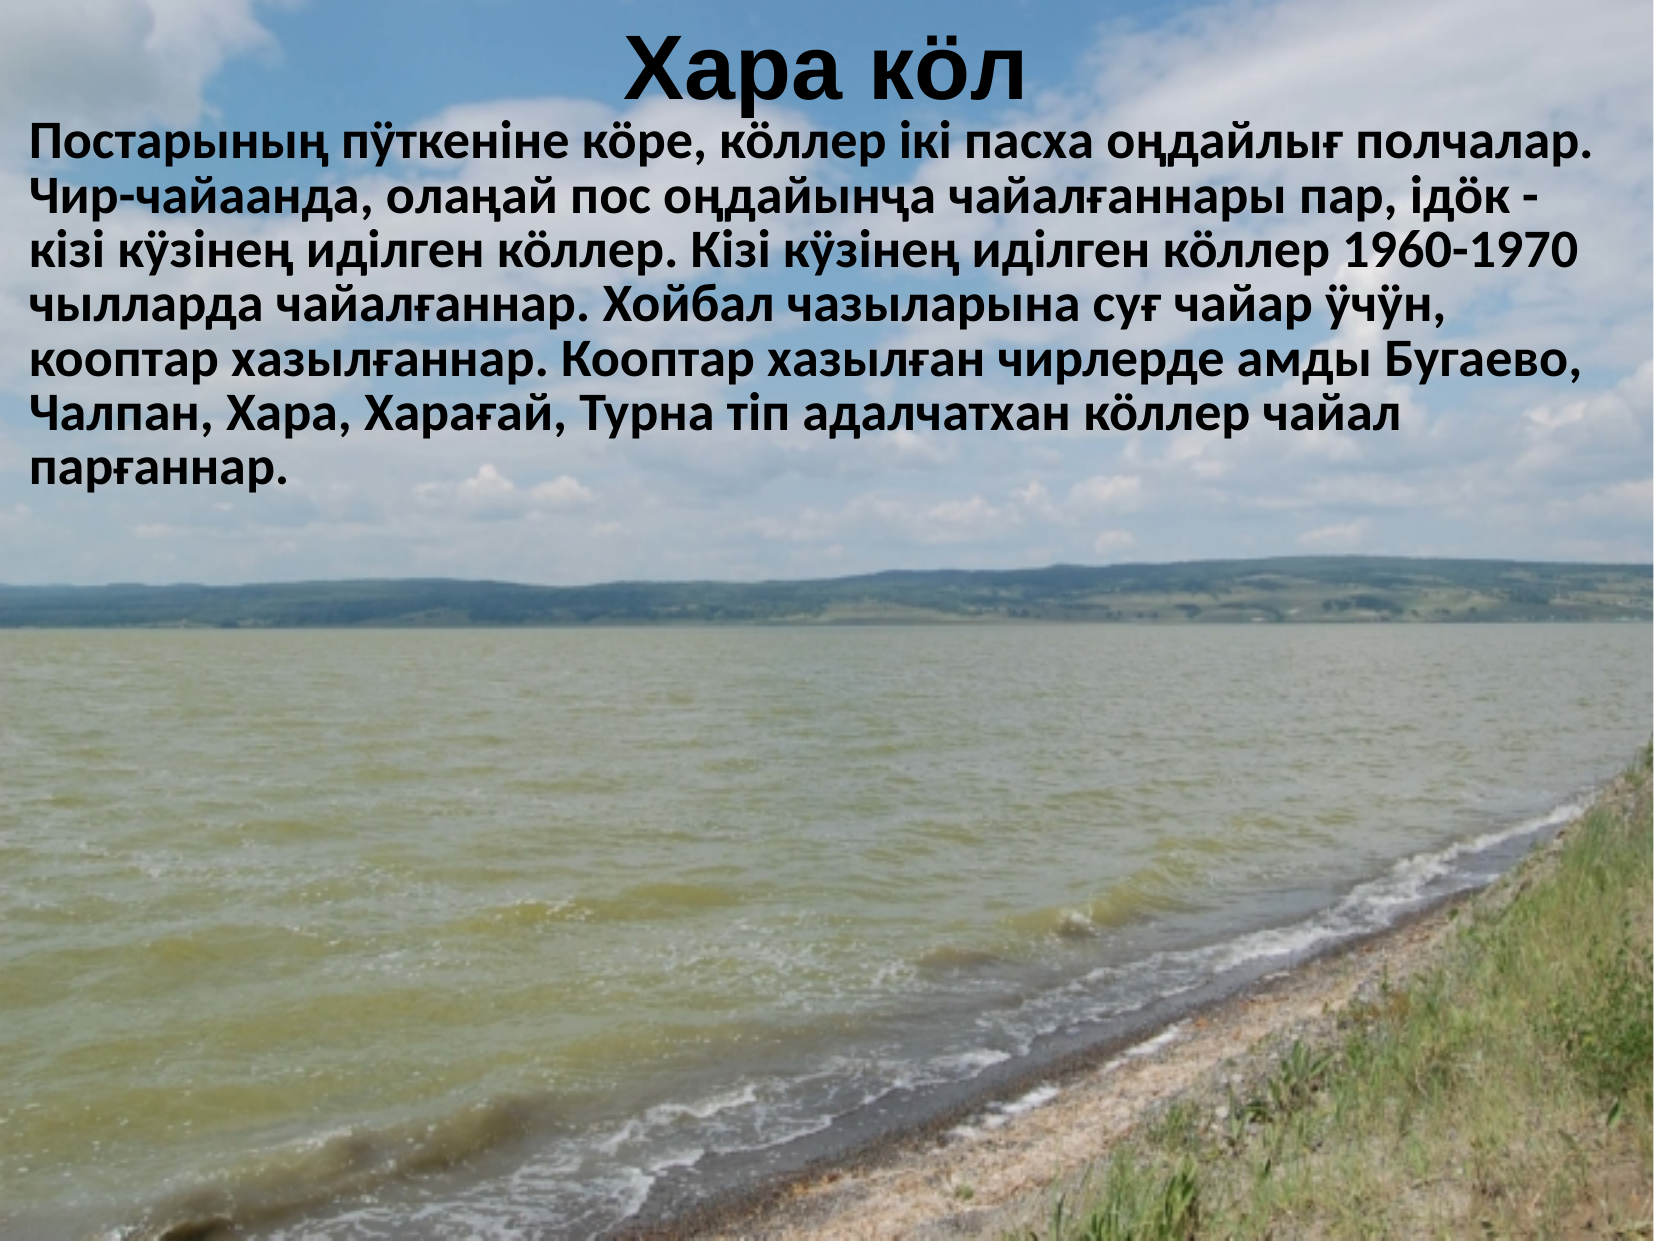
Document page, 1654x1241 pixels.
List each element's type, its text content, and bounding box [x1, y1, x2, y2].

title Хара кӧл [94, 0, 1583, 118]
list Постарының пӱткеніне кӧре, кӧллер ікі пасха оңдайлығ полчалар. Чир-чайаанда, олаңай пос оңдайынҷа чайалғаннары пар, ідӧк - кізі кӱзінең иділген кӧллер. Кізі кӱзінең иділген кӧллер 1960-1970 чылларда чайалғаннар. Хойбал чазыларына суғ чайар ӱчӱн, кооптар хазылғаннар. Кооптар хазылған чирлерде амды Бугаево, Чалпан, Хара, Харағай, Турна тіп адалчатхан кӧллер чайал парғаннар. [28, 118, 1624, 937]
picture [0, 0, 1654, 1241]
